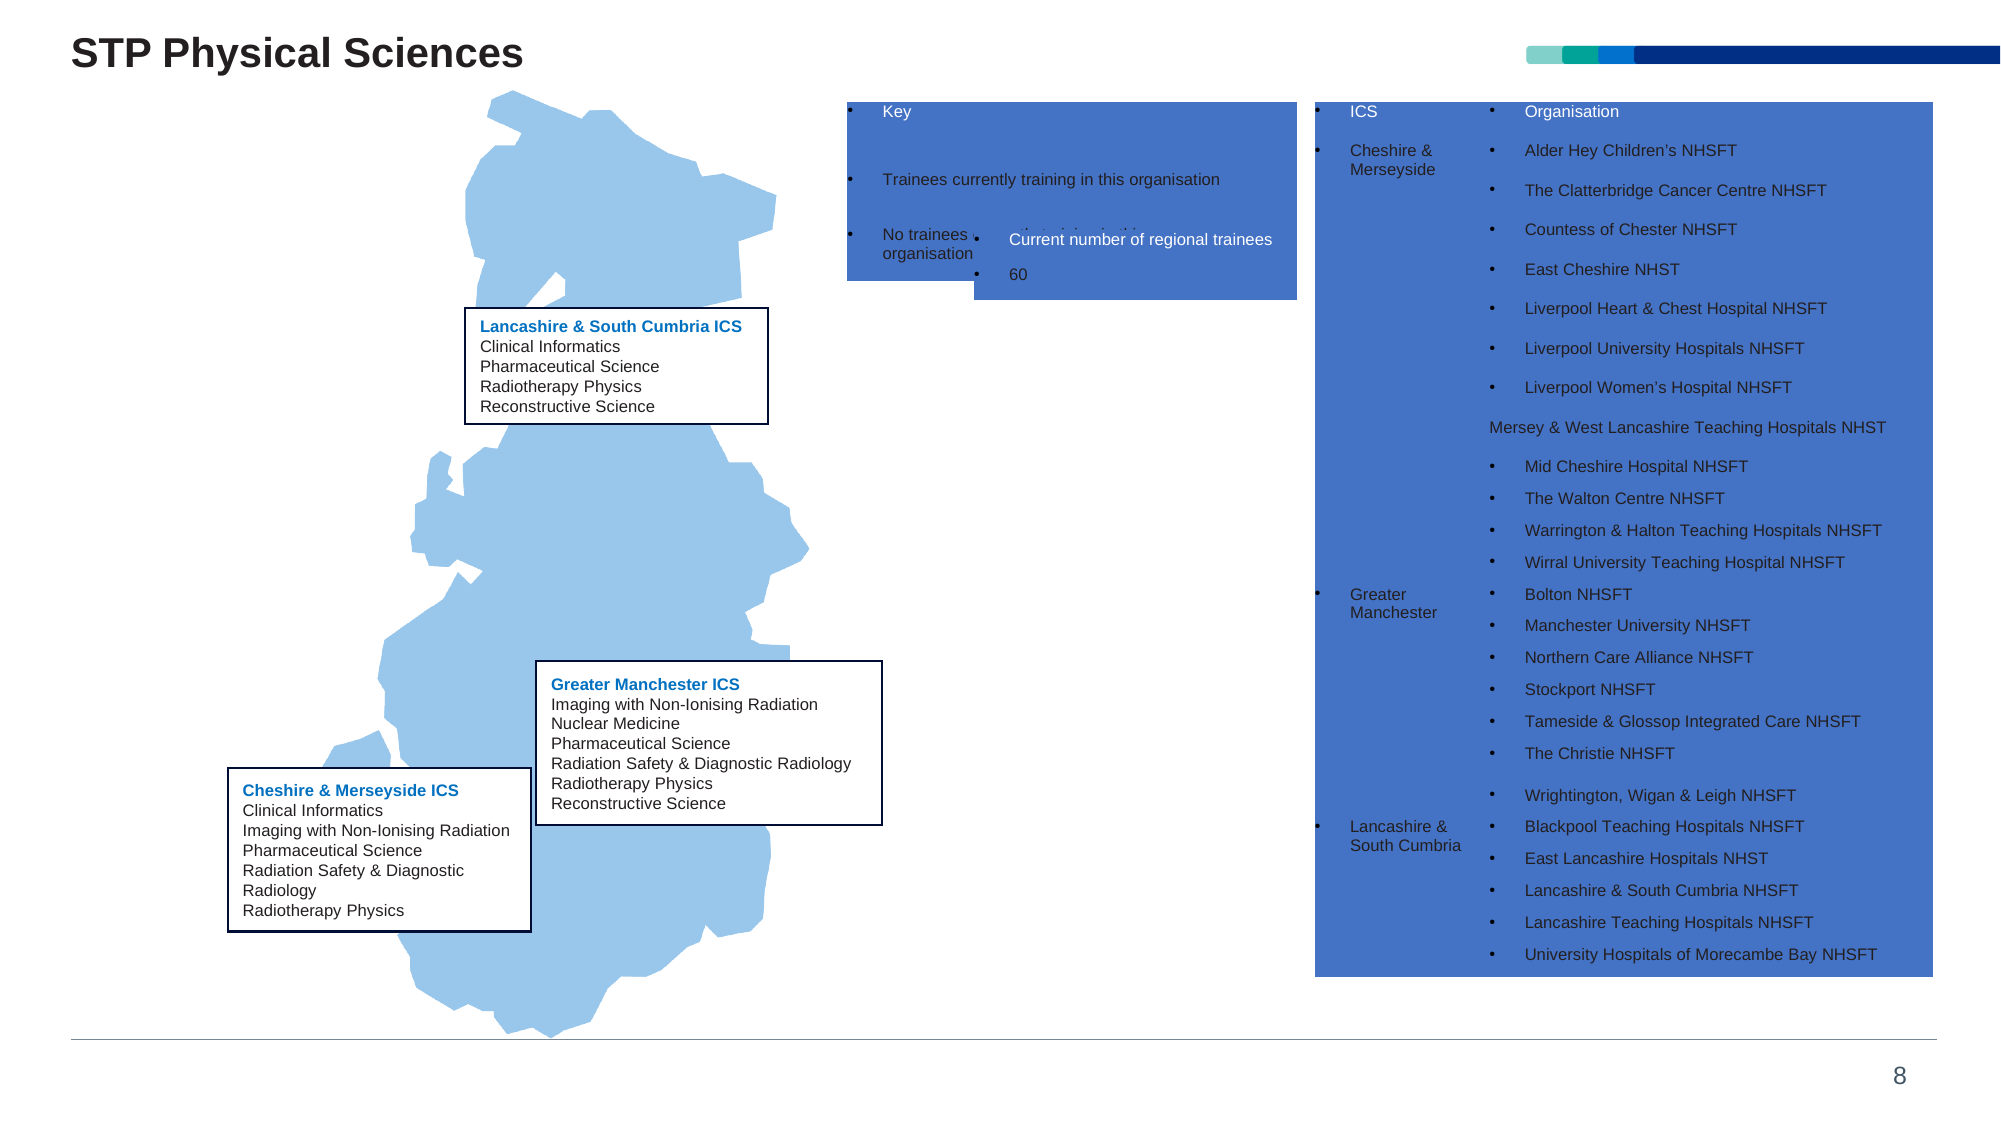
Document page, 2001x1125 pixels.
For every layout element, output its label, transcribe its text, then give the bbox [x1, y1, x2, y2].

table_cell Mid Cheshire Hospital NHSFT [1489, 457, 1933, 489]
table_cell No trainees currently training in this organisation [847, 225, 1241, 281]
table_cell Lancashire & South Cumbria NHSFT [1489, 881, 1933, 913]
table_header [1241, 102, 1297, 170]
table_cell East Lancashire Hospitals NHST [1489, 849, 1933, 881]
table_cell Cheshire & Merseyside [1315, 141, 1489, 585]
table_cell Mersey & West Lancashire Teaching Hospitals NHST [1489, 418, 1933, 457]
table_header Key [847, 102, 1241, 170]
table_cell Lancashire Teaching Hospitals NHSFT [1489, 913, 1933, 945]
table_cell Liverpool Women’s Hospital NHSFT [1489, 378, 1933, 418]
table_cell Greater Manchester [1315, 585, 1489, 818]
table_cell Warrington & Halton Teaching Hospitals NHSFT [1489, 521, 1933, 553]
text_box Lancashire & South Cumbria ICS Clinical Informatics Pharmaceutical Science Radiotherapy Physics Reconstructive Science [465, 308, 768, 424]
table_cell Blackpool Teaching Hospitals NHSFT [1489, 818, 1933, 849]
table_cell Wrightington, Wigan & Leigh NHSFT [1489, 786, 1933, 818]
table_cell The Walton Centre NHSFT [1489, 489, 1933, 521]
table_cell Wirral University Teaching Hospital NHSFT [1489, 553, 1933, 585]
text_box Cheshire & Merseyside ICS Clinical Informatics Imaging with Non-Ionising Radiation Pharmaceutical Science Radiation Safety & Diagnostic Radiology Radiotherapy Physics [228, 768, 531, 931]
table_cell Stockport NHSFT [1489, 680, 1933, 712]
table_cell Bolton NHSFT [1489, 585, 1933, 617]
table_cell Tameside & Glossop Integrated Care NHSFT [1489, 712, 1933, 744]
table_cell Liverpool Heart & Chest Hospital NHSFT [1489, 299, 1933, 339]
table_header Organisation [1489, 102, 1933, 141]
table_cell The Christie NHSFT [1489, 744, 1933, 786]
table_cell [1241, 225, 1297, 230]
table_header Current number of regional trainees [974, 230, 1297, 265]
table_cell Manchester University NHSFT [1489, 617, 1933, 648]
table_cell Northern Care Alliance NHSFT [1489, 648, 1933, 680]
picture [303, 79, 848, 1053]
table_cell 60 [974, 265, 1297, 300]
table_cell Lancashire & South Cumbria [1315, 818, 1489, 977]
table_cell [1241, 170, 1297, 225]
table_header ICS [1315, 102, 1489, 141]
title STP Physical Sciences [70, 32, 1513, 79]
text_box Greater Manchester ICS Imaging with Non-Ionising Radiation Nuclear Medicine Pharmaceutical Science Radiation Safety & Diagnostic Radiology Radiotherapy Physics Reconstructive Science [536, 661, 882, 825]
table_cell Countess of Chester NHSFT [1489, 220, 1933, 260]
table_cell East Cheshire NHST [1489, 260, 1933, 299]
table_cell Trainees currently training in this organisation [847, 170, 1241, 225]
table_cell Alder Hey Children’s NHSFT [1489, 141, 1933, 181]
table_cell The Clatterbridge Cancer Centre NHSFT [1489, 181, 1933, 220]
table_cell Liverpool University Hospitals NHSFT [1489, 339, 1933, 378]
table_cell University Hospitals of Morecambe Bay NHSFT [1489, 945, 1933, 977]
